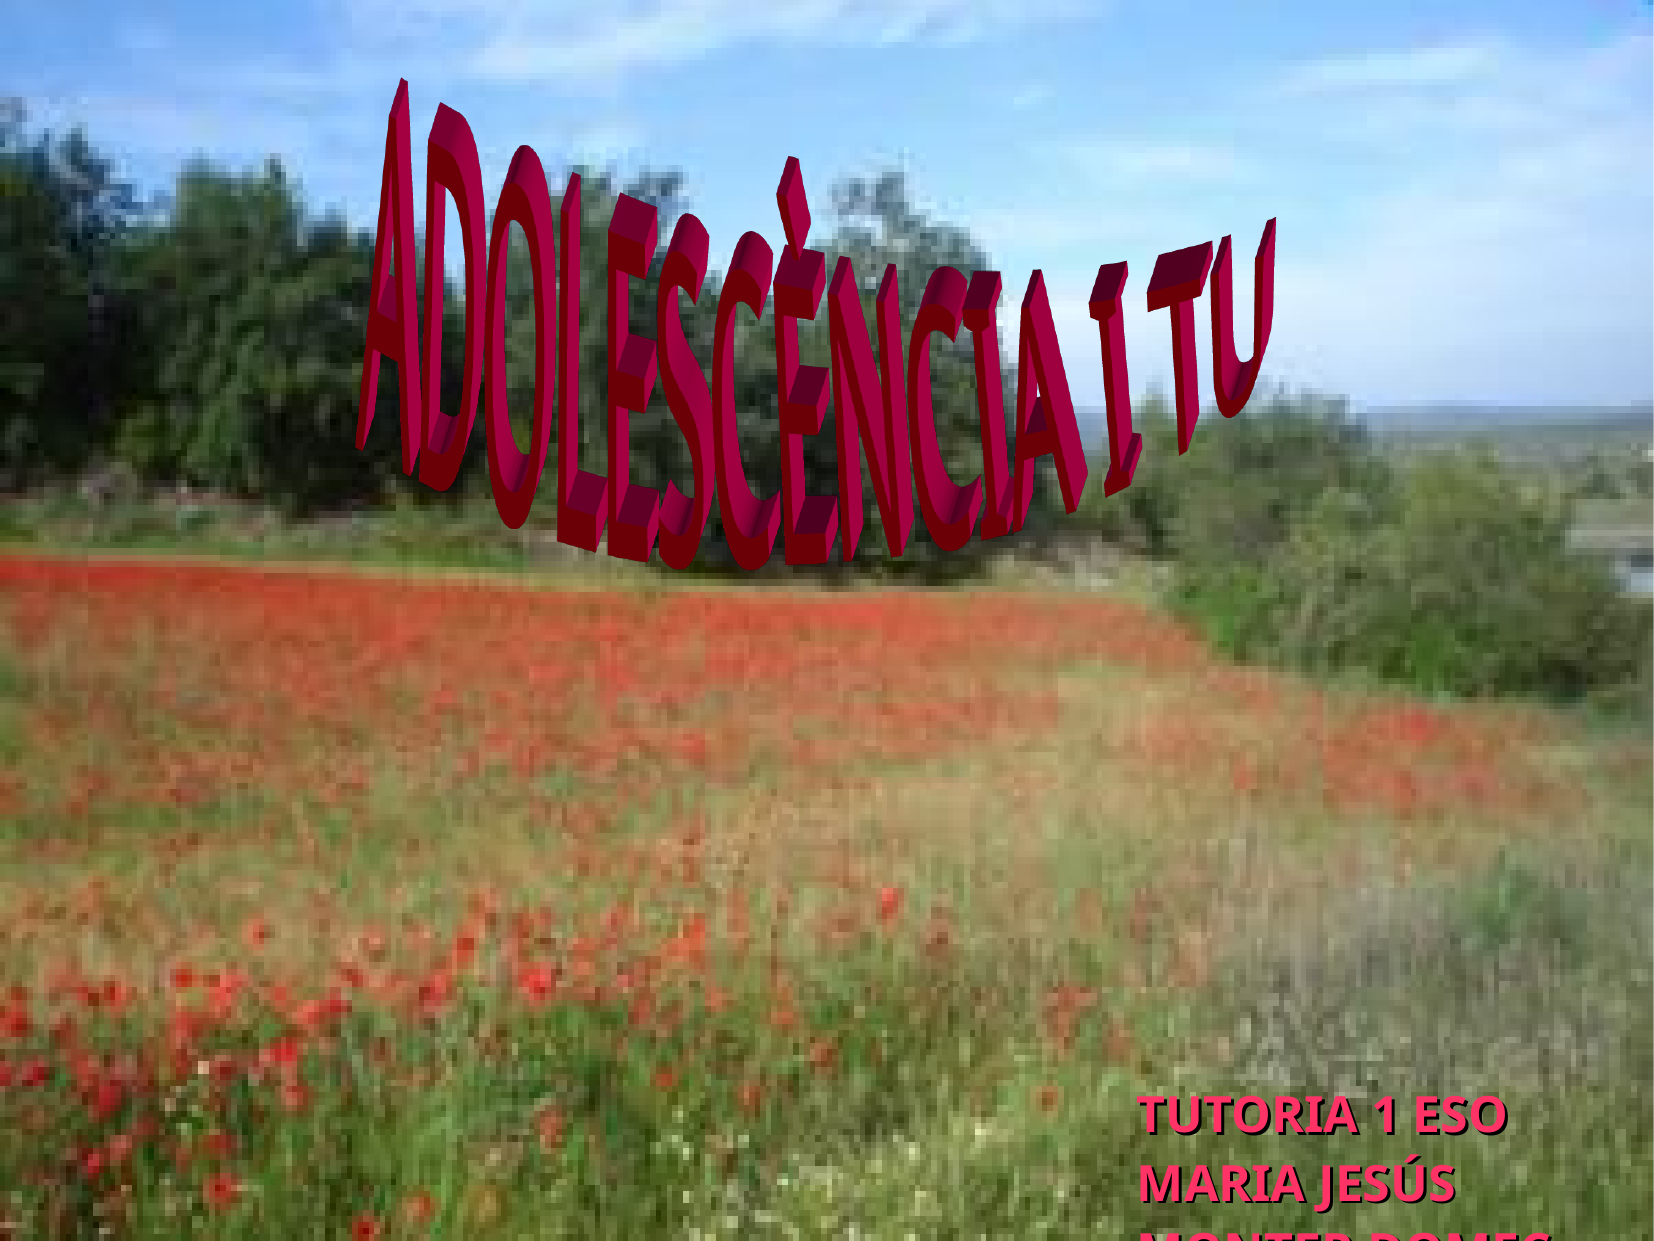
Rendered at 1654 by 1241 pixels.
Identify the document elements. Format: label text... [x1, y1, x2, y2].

text_box TUTORIA 1 ESO MARIA JESÚS MONTER DOMEC [1122, 1071, 1625, 1211]
picture [0, 0, 1654, 1241]
